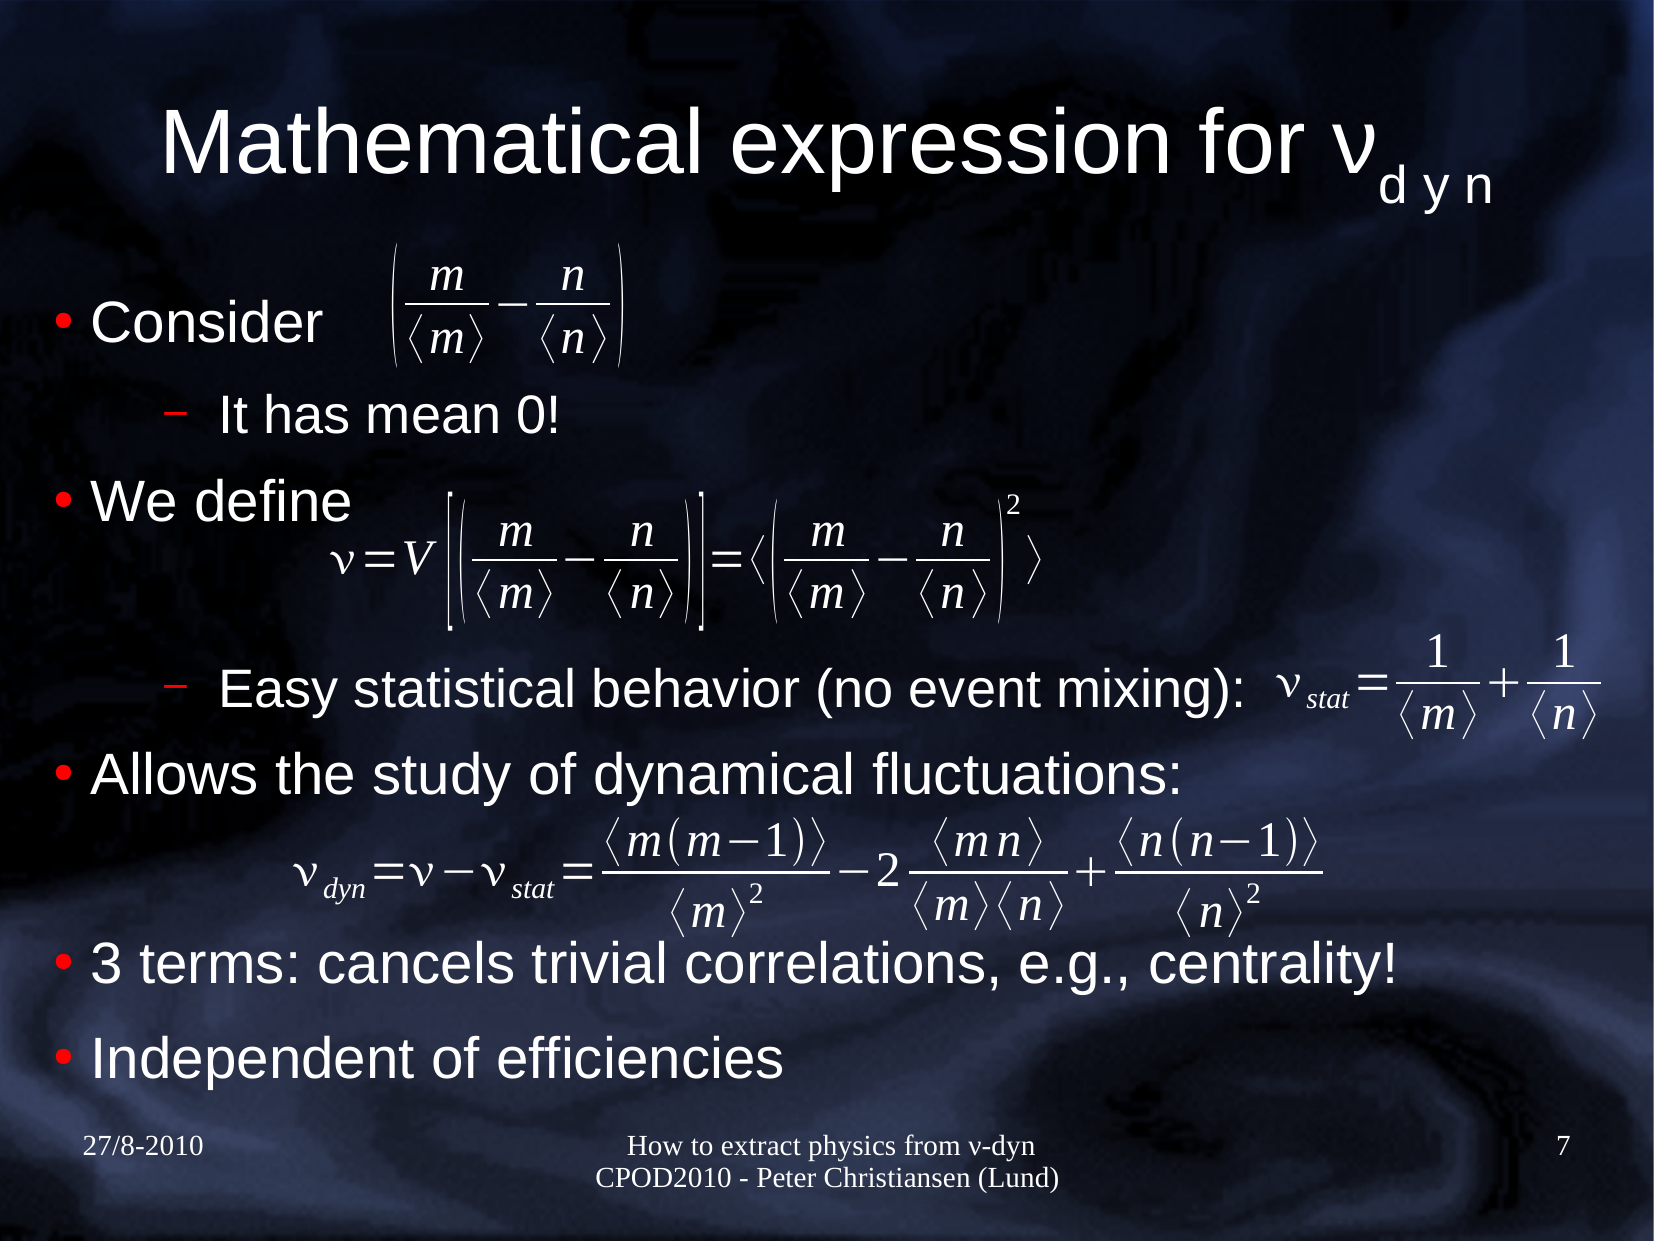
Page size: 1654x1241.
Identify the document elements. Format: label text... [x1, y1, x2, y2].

chart [323, 488, 1049, 634]
chart [1268, 623, 1611, 743]
list Consider It has mean 0! We define Easy statistical behavior (no event mixing): Allows the study of dynamical fluctuations: 3 terms: cancels trivial correlations, e.g., centrality! Independent of efficiencies [35, 290, 1524, 1094]
title Mathematical expression for νd y n [82, 49, 1571, 257]
chart [383, 239, 631, 371]
picture [0, 0, 1654, 1241]
chart [286, 811, 1331, 941]
